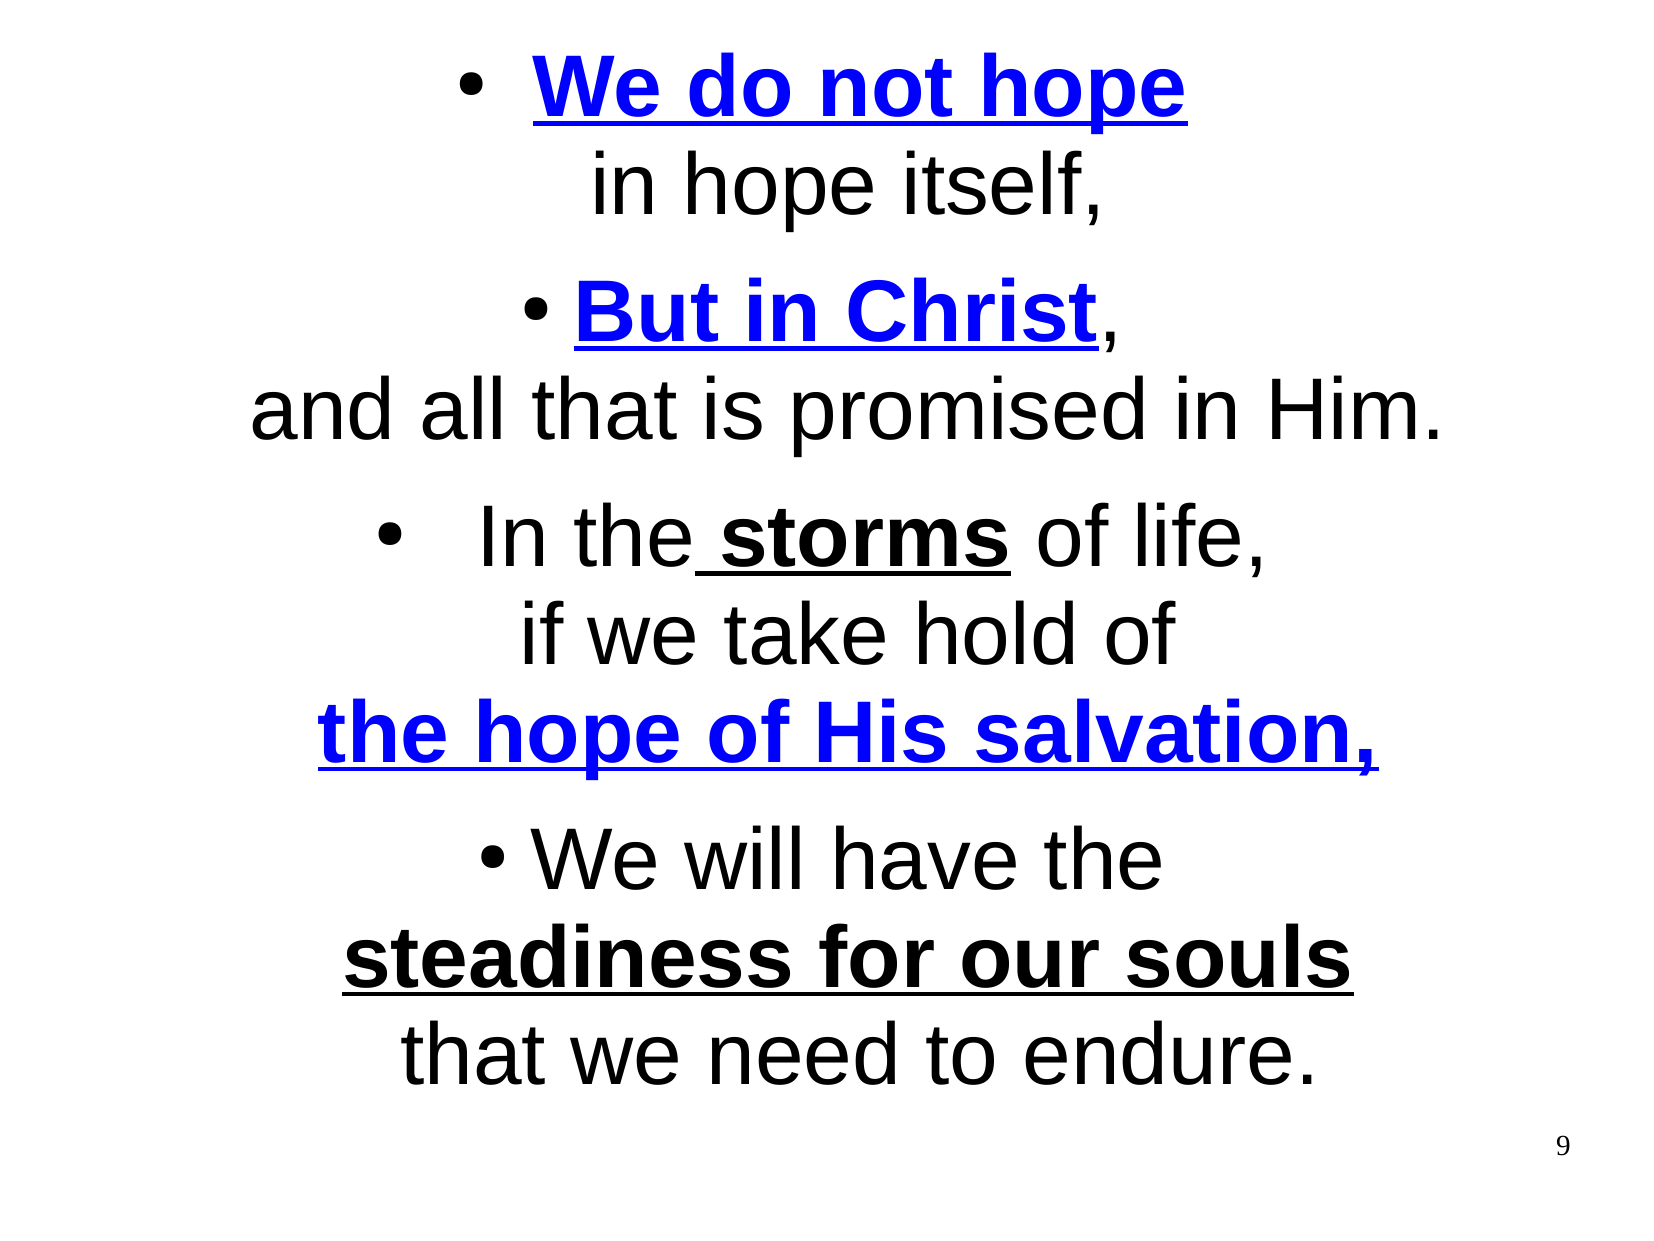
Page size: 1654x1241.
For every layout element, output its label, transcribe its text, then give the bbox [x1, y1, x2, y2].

list We do not hope in hope itself, But in Christ, and all that is promised in Him. In the storms of life, if we take hold of the hope of His salvation, We will have the steadiness for our souls that we need to endure. [37, 37, 1613, 1238]
